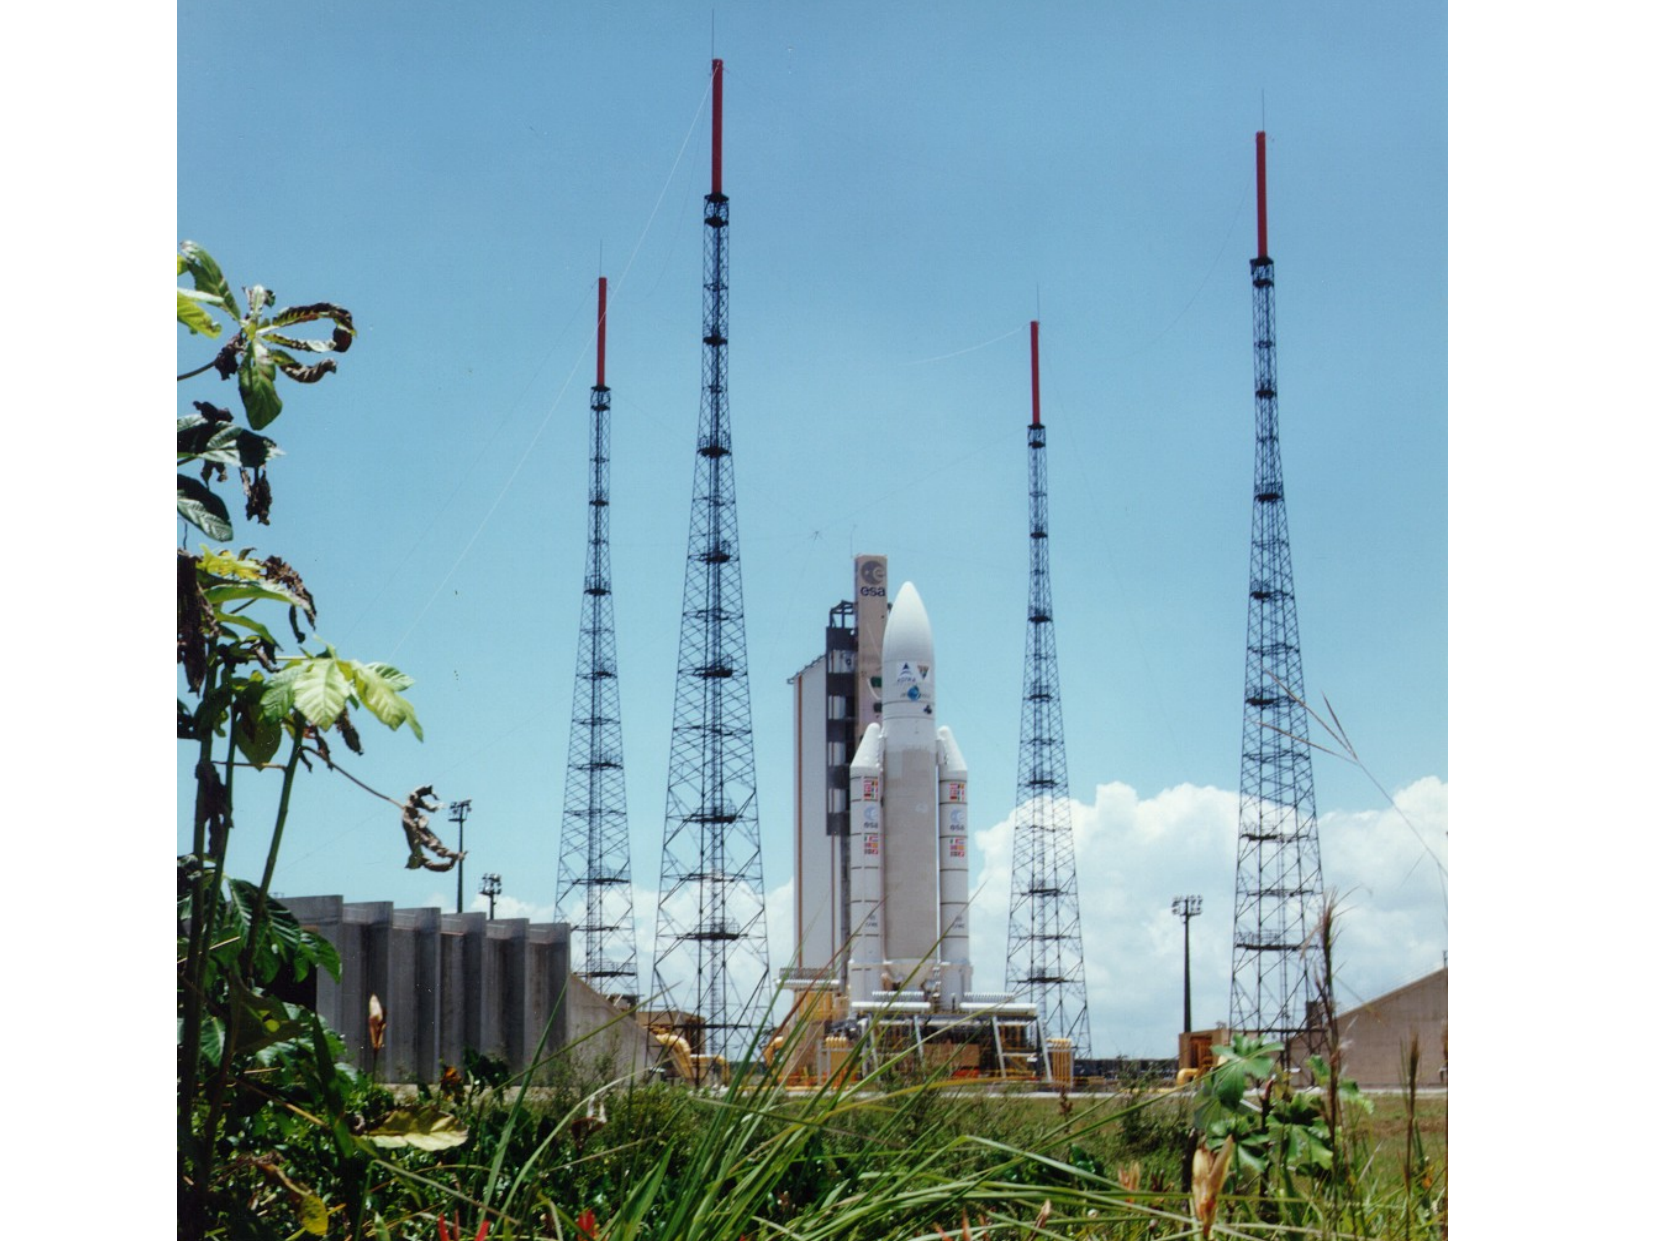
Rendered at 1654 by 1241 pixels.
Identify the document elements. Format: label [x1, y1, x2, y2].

picture [177, 0, 1448, 1241]
